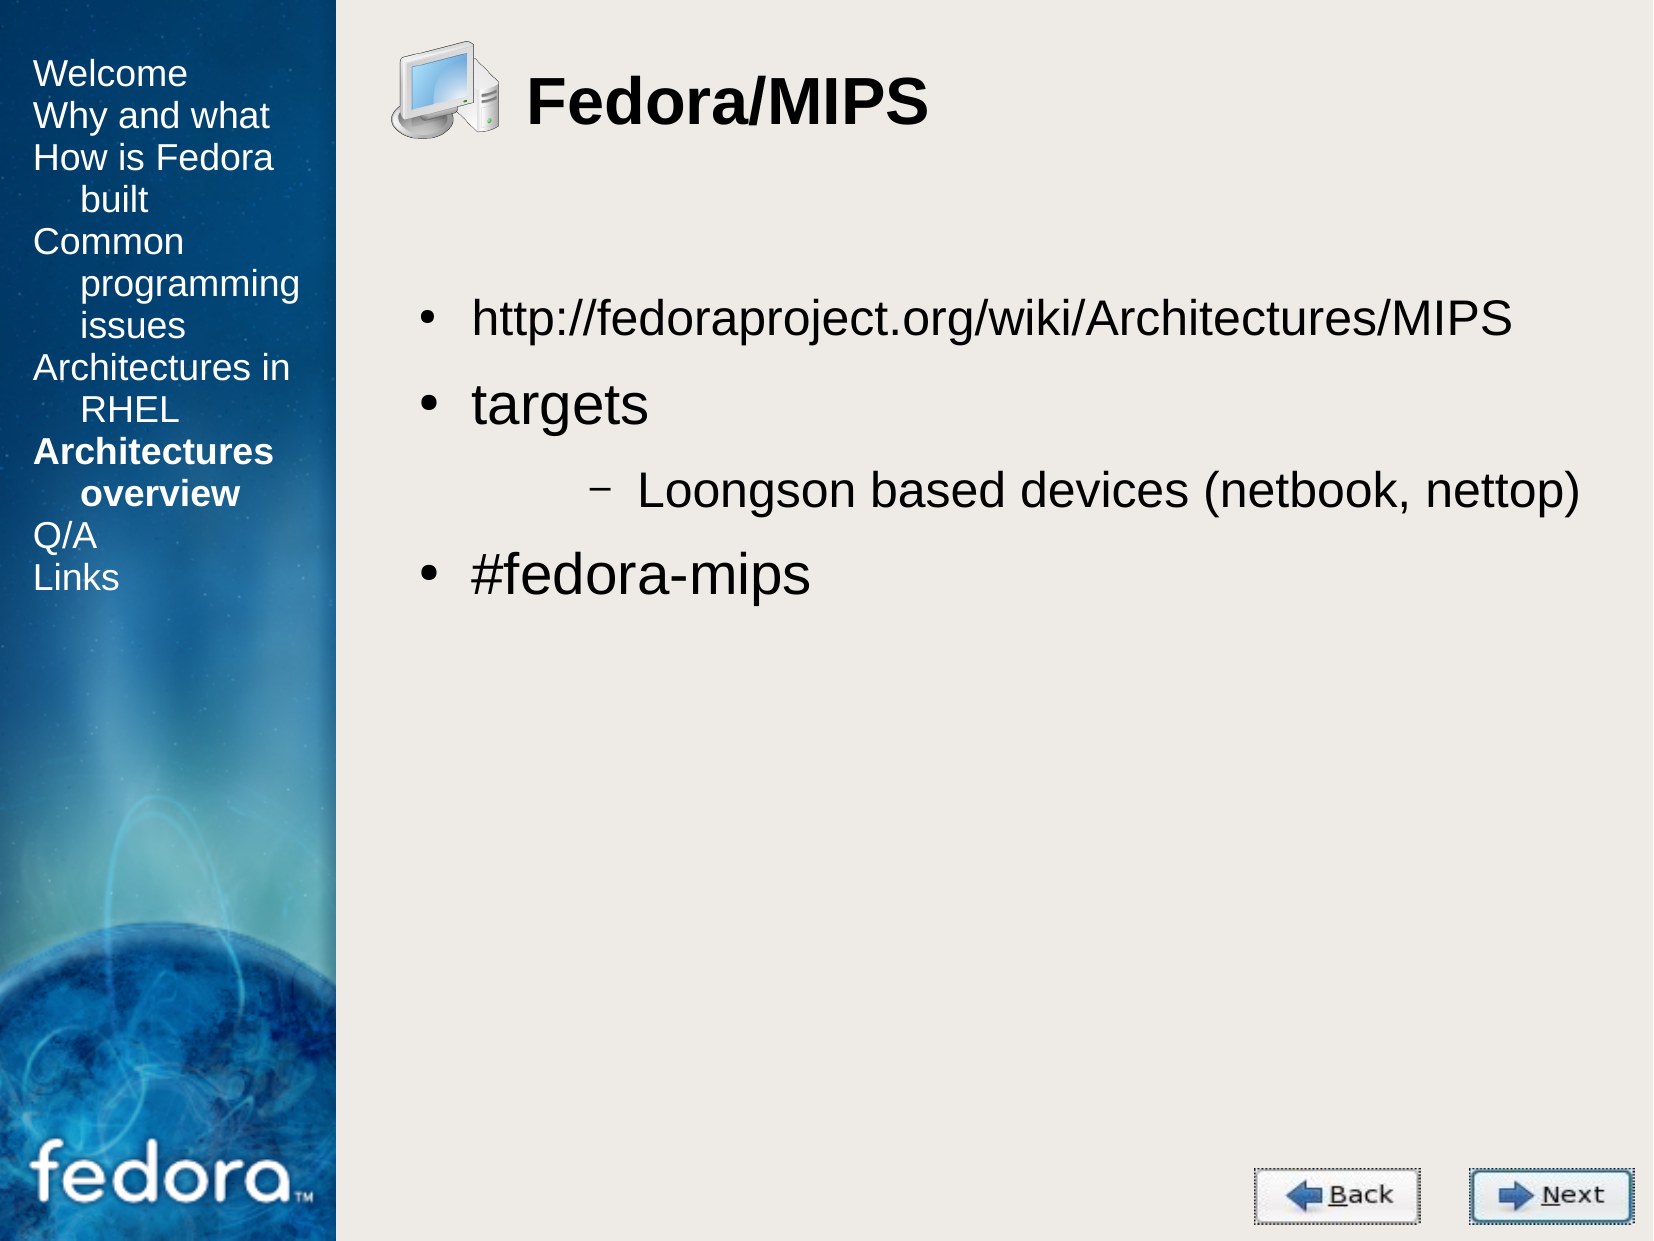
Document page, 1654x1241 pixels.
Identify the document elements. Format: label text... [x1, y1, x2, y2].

text_box Welcome Why and what How is Fedora built Common programming issues Architectures in RHEL Architectures overview Q/A Links [18, 45, 327, 607]
list http://fedoraproject.org/wiki/Architectures/MIPS targets Loongson based devices (netbook, nettop) #fedora-mips [400, 290, 1617, 1094]
text_box Fedora/MIPS [511, 56, 1316, 147]
picture [0, 0, 1654, 1241]
